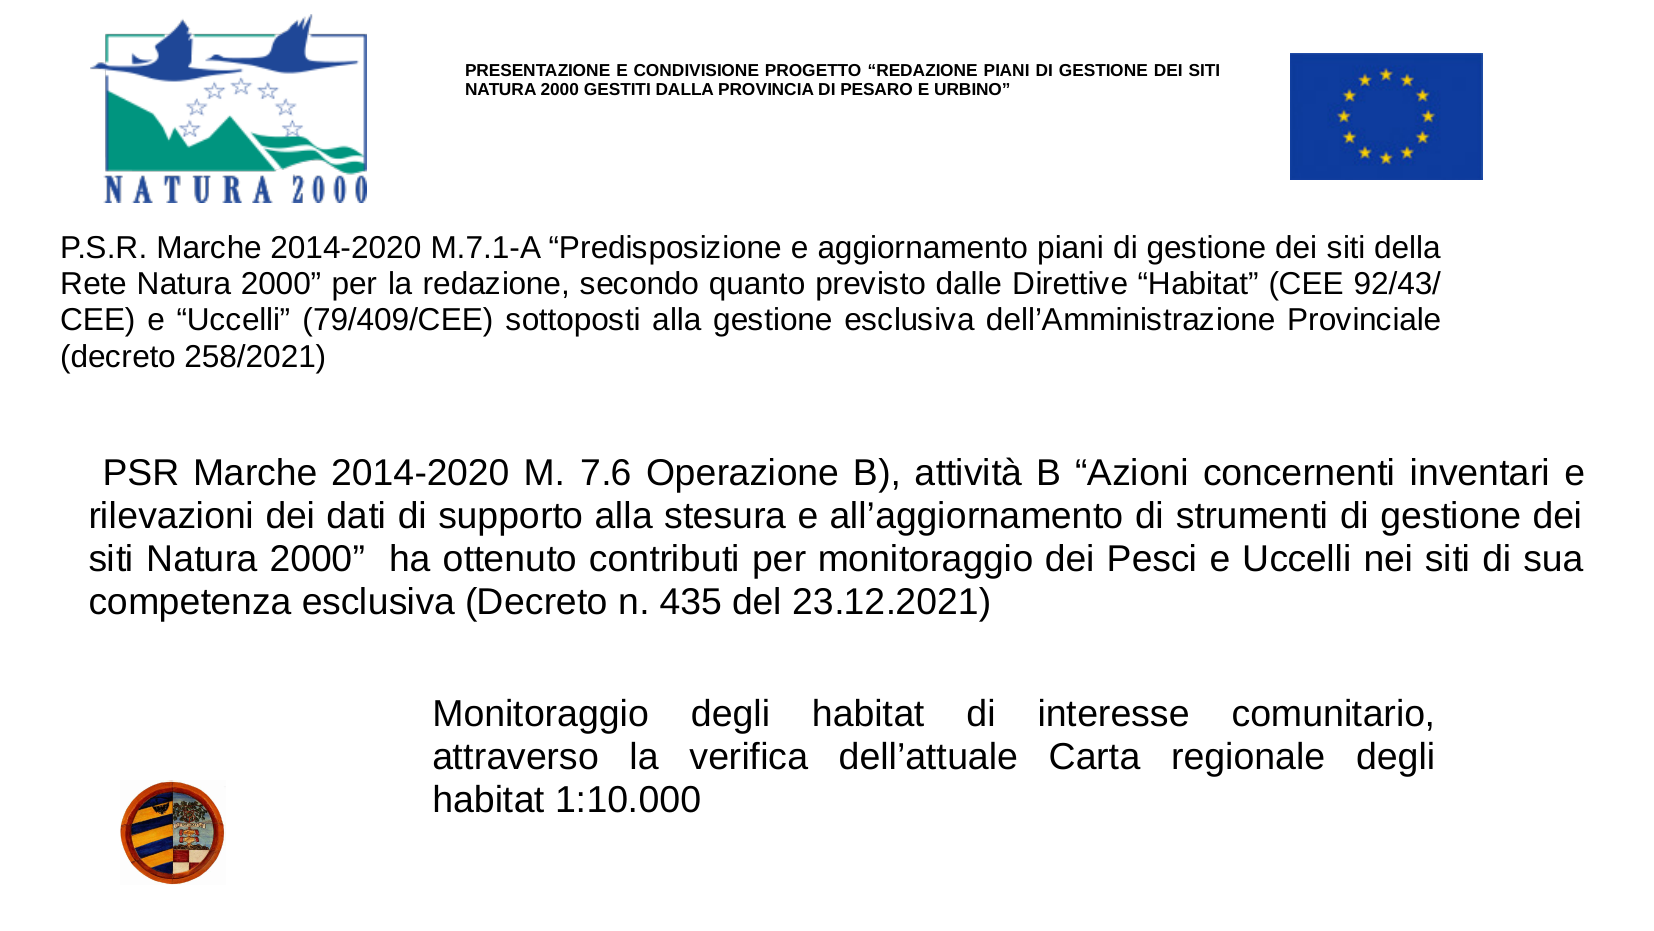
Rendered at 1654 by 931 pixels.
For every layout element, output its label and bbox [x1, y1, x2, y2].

chart [0, 225, 1654, 931]
picture [120, 780, 226, 886]
picture [1290, 53, 1483, 181]
picture [90, 14, 367, 203]
chart [375, 62, 1306, 196]
